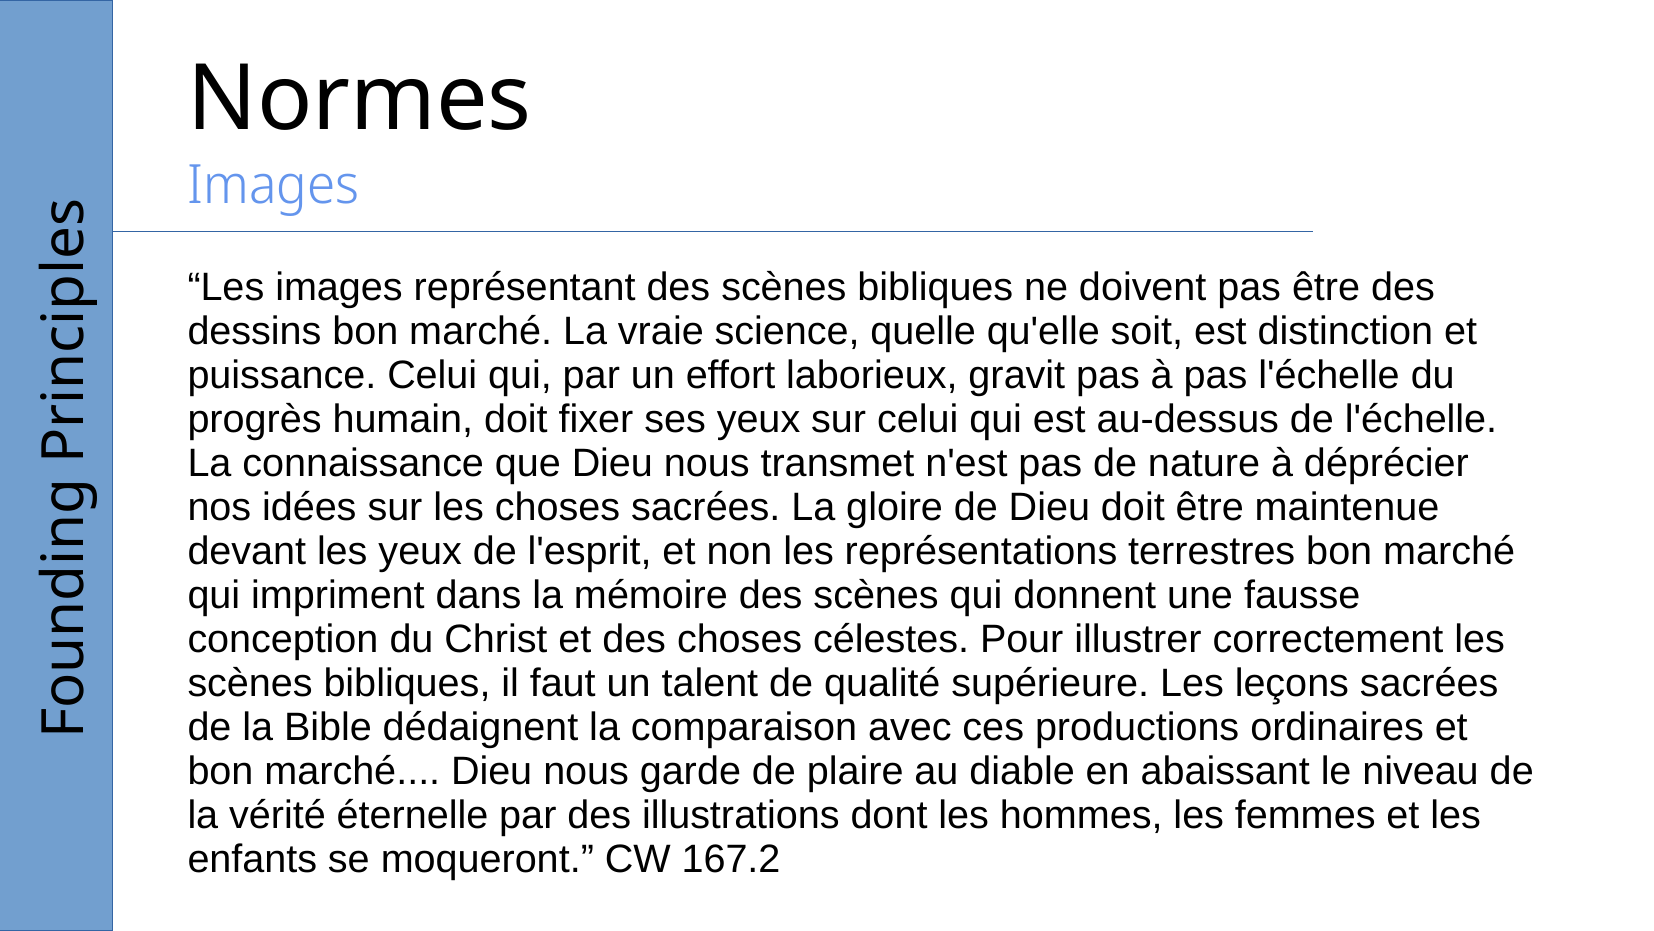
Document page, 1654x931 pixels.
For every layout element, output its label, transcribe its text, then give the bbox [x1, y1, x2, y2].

text_box Founding Principles [13, 37, 105, 901]
text_box [0, 0, 113, 931]
title Images [187, 125, 1571, 239]
text_box “Les images représentant des scènes bibliques ne doivent pas être des dessins bon marché. La vraie science, quelle qu'elle soit, est distinction et puissance. Celui qui, par un effort laborieux, gravit pas à pas l'échelle du progrès humain, doit fixer ses yeux sur celui qui est au-dessus de l'échelle. La connaissance que Dieu nous transmet n'est pas de nature à déprécier nos idées sur les choses sacrées. La gloire de Dieu doit être maintenue devant les yeux de l'esprit, et non les représentations terrestres bon marché qui impriment dans la mémoire des scènes qui donnent une fausse conception du Christ et des choses célestes. Pour illustrer correctement les scènes bibliques, il faut un talent de qualité supérieure. Les leçons sacrées de la Bible dédaignent la comparaison avec ces productions ordinaires et bon marché.... Dieu nous garde de plaire au diable en abaissant le niveau de la vérité éternelle par des illustrations dont les hommes, les femmes et les enfants se moqueront.” CW 167.2 [187, 264, 1538, 881]
title Normes [187, 33, 1571, 125]
